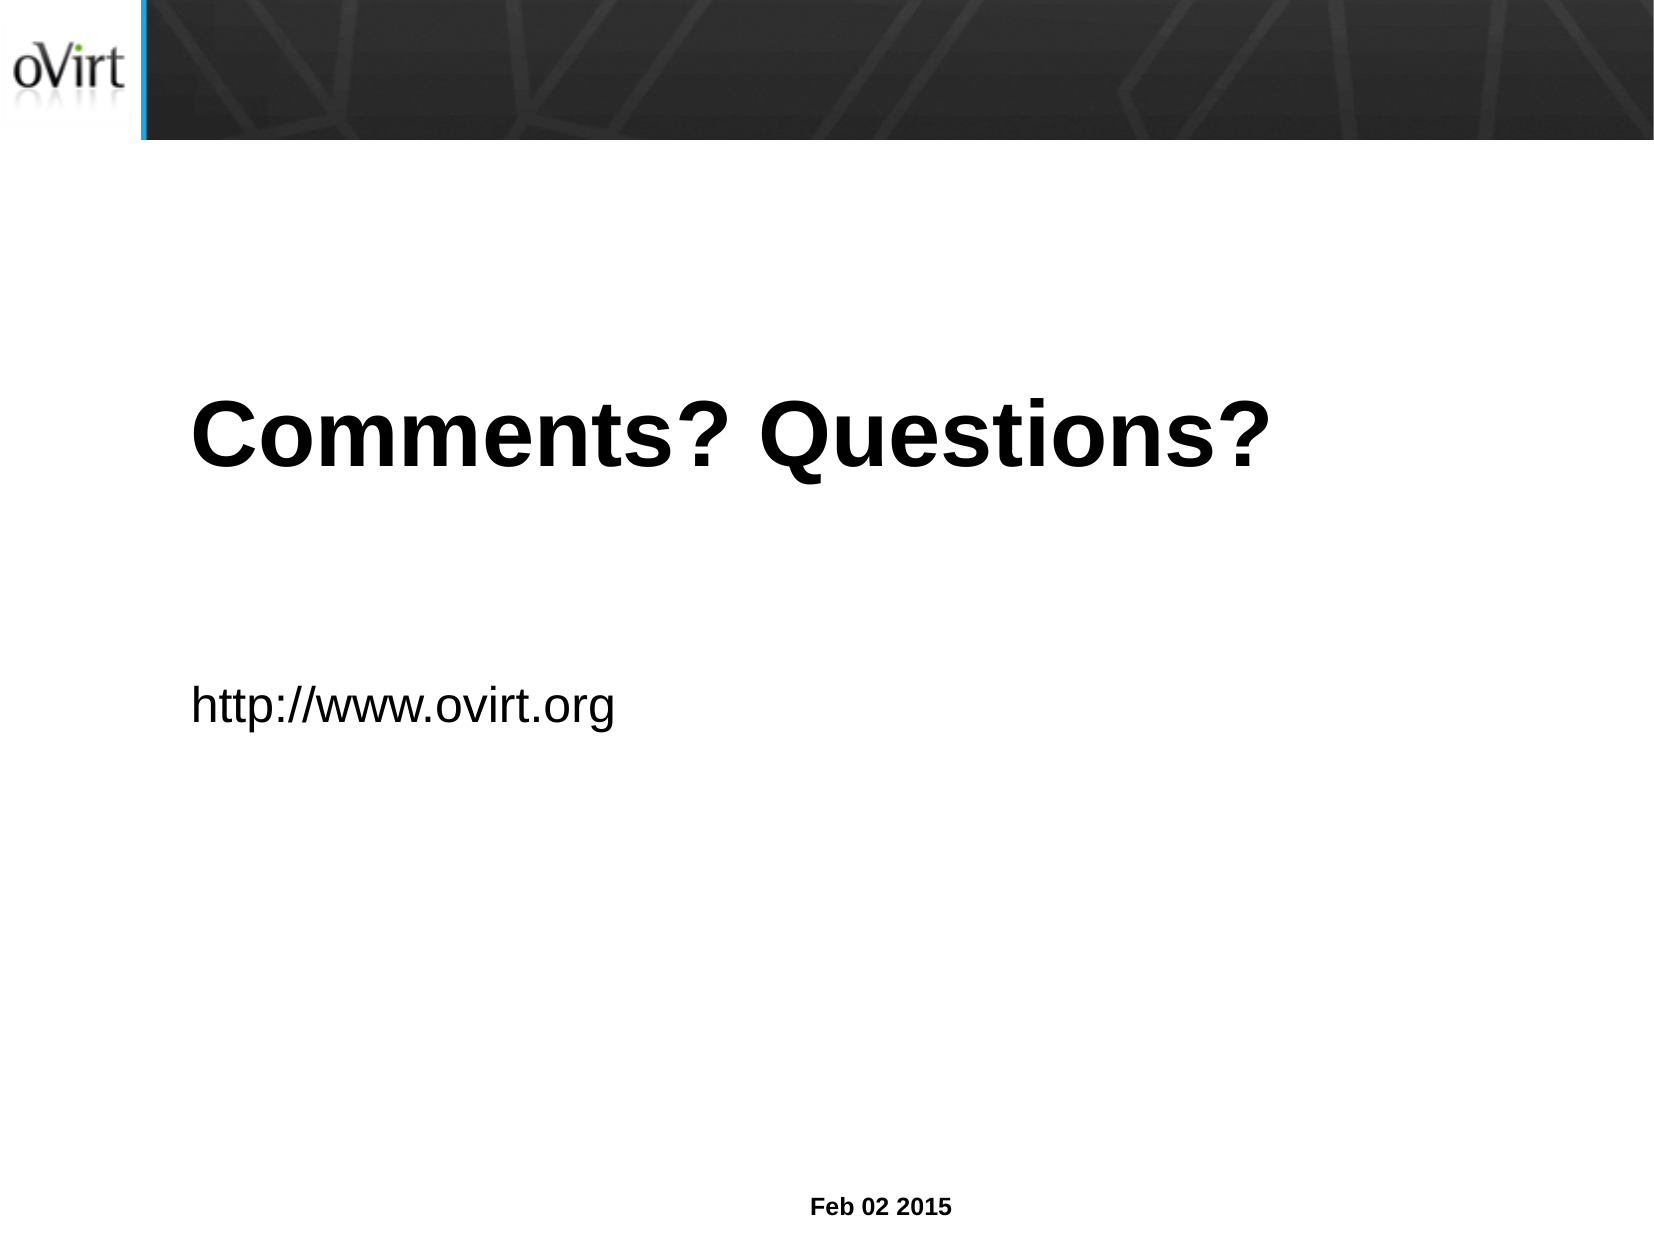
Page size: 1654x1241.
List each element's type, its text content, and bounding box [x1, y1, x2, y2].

text_box Comments? Questions? [175, 374, 1549, 599]
text_box http://www.ovirt.org [176, 669, 1549, 852]
picture [0, 0, 1654, 140]
